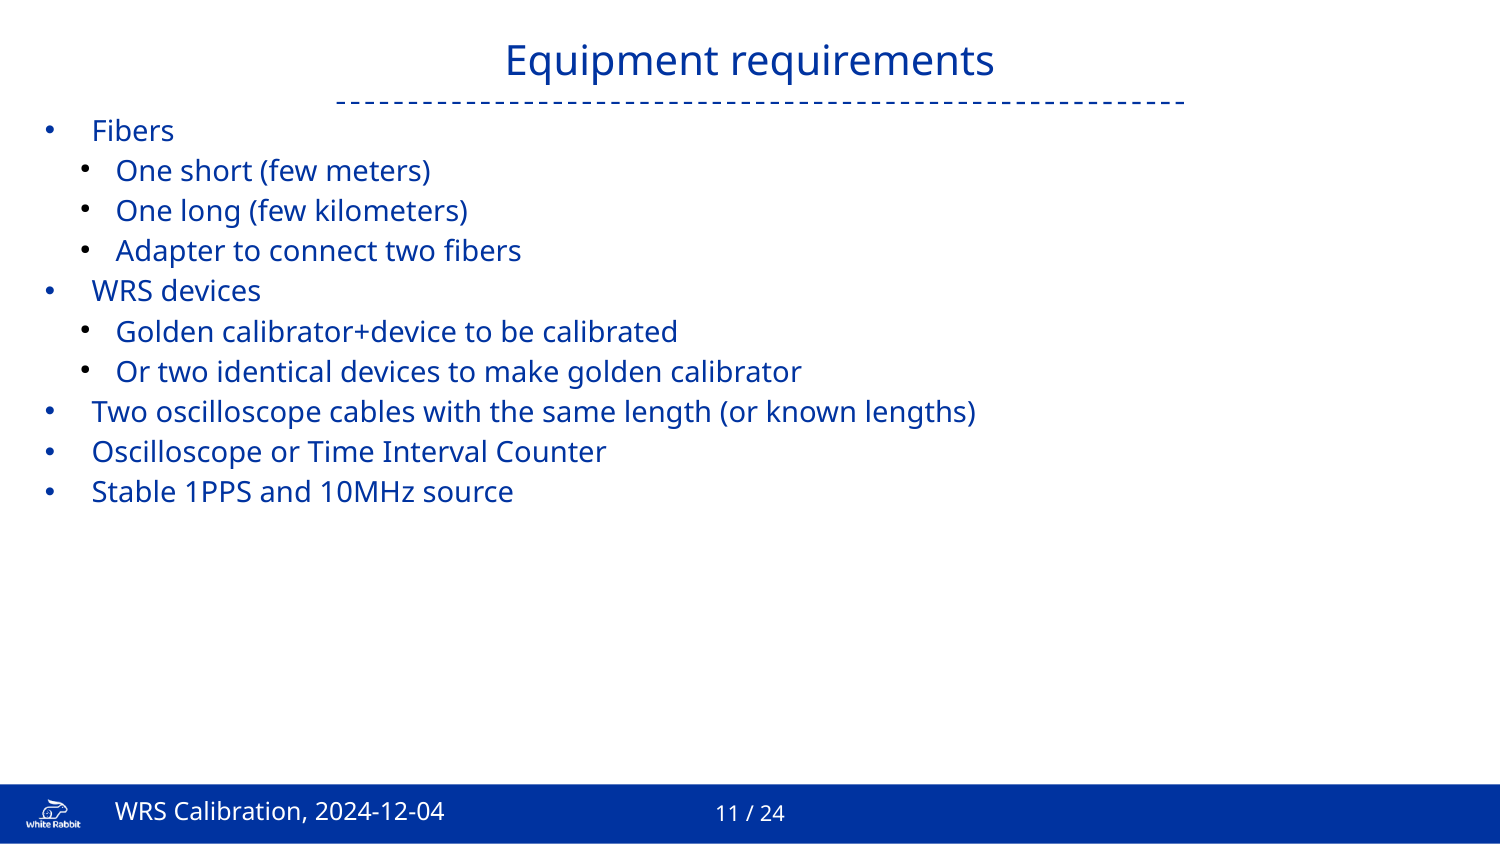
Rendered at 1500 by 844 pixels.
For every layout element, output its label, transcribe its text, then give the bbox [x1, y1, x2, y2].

text_box Fibers One short (few meters) One long (few kilometers) Adapter to connect two fibers WRS devices Golden calibrator+device to be calibrated Or two identical devices to make golden calibrator Two oscilloscope cables with the same length (or known lengths) Oscilloscope or Time Interval Counter Stable 1PPS and 10MHz source [30, 99, 1477, 516]
slide_number <number> / 24 [0, 791, 1500, 837]
title Equipment requirements [0, 0, 1500, 117]
